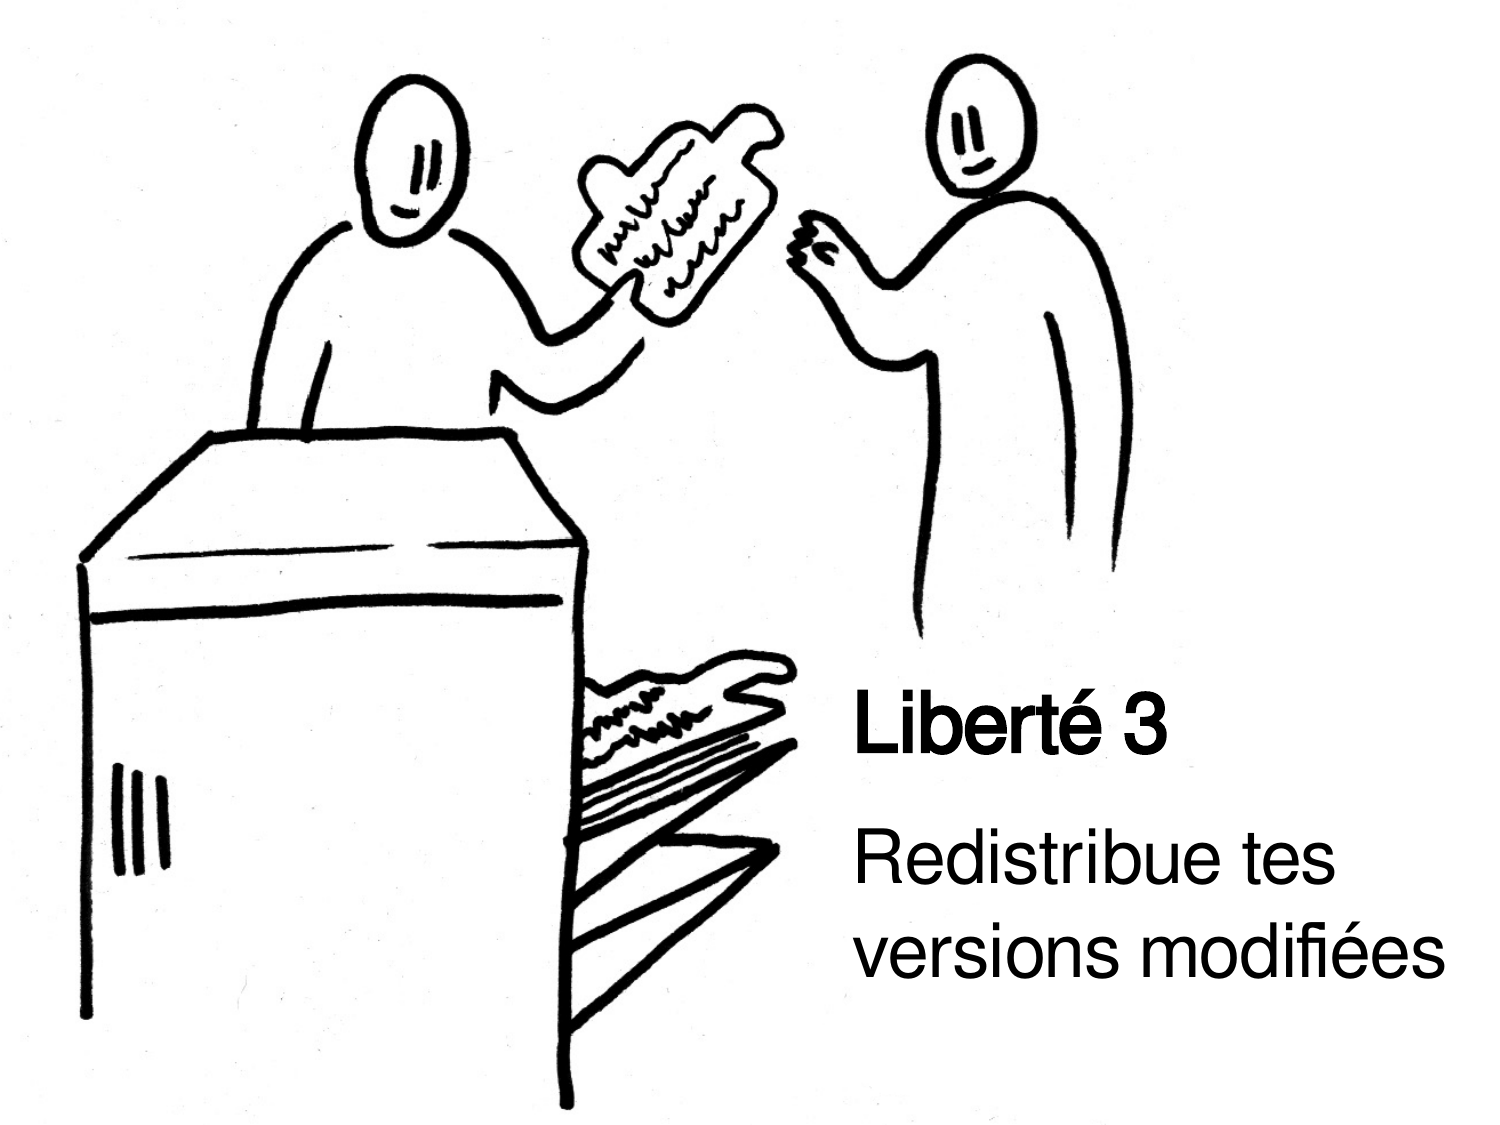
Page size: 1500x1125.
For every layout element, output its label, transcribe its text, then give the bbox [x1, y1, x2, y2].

picture [0, 0, 1195, 1125]
text_box Liberté 3 Redistribue tes versions modifiées [837, 668, 1495, 1120]
